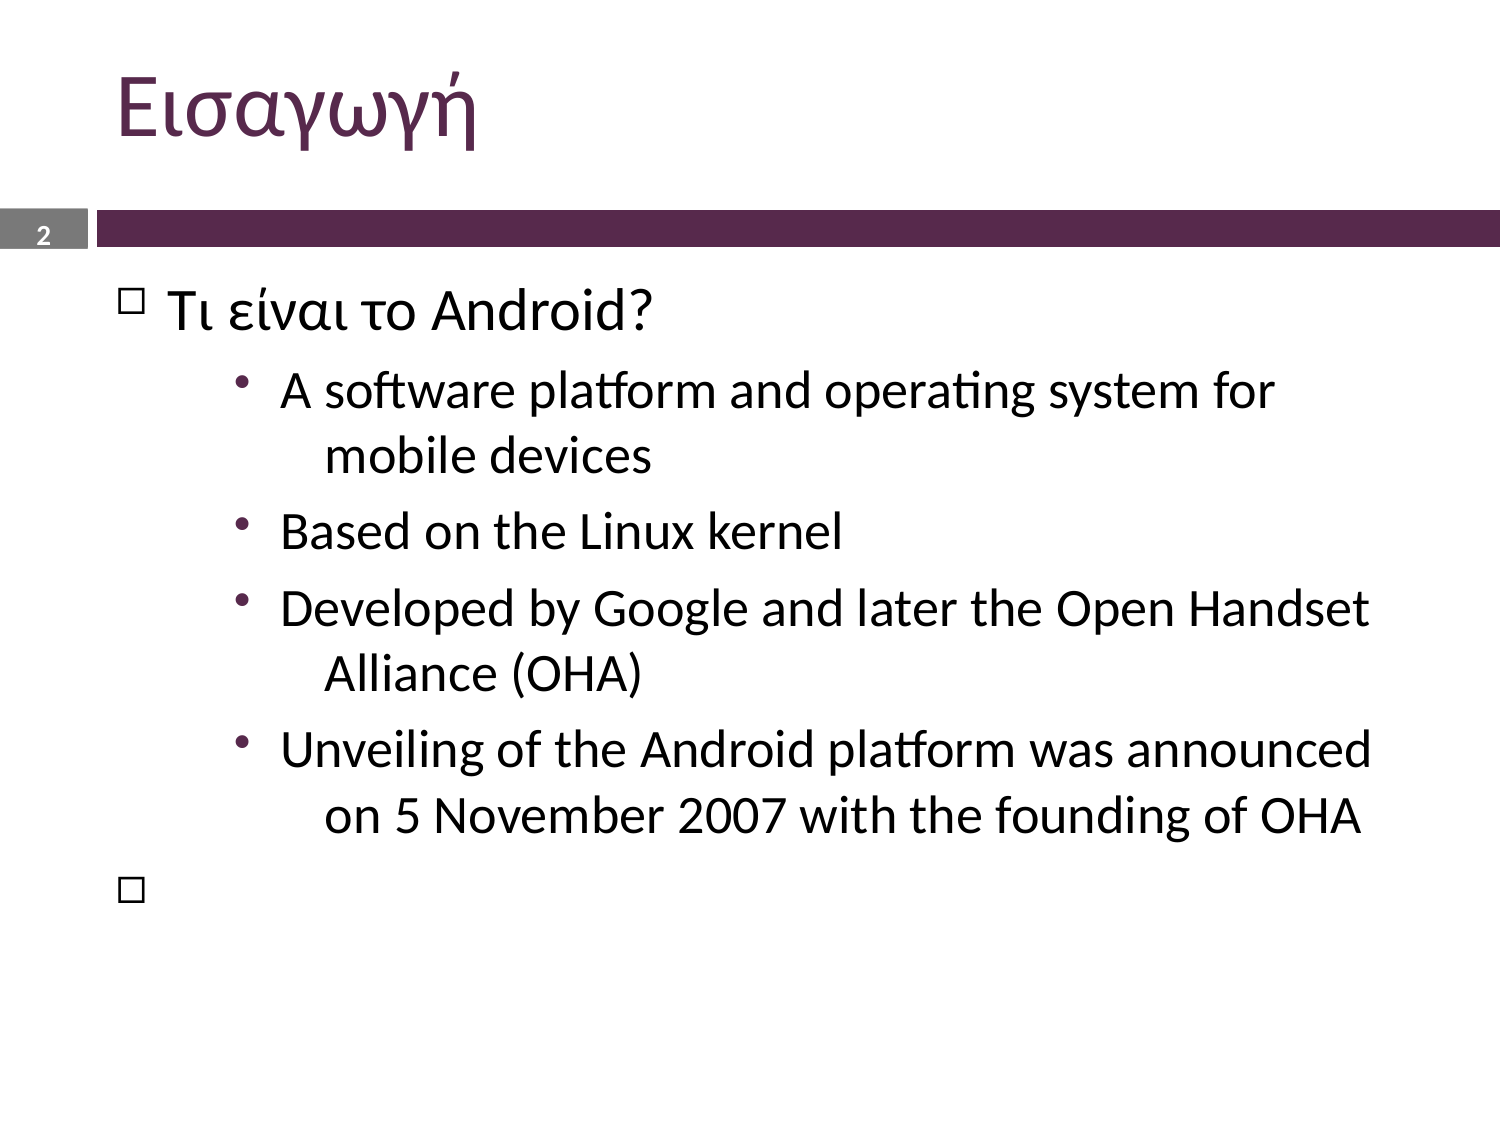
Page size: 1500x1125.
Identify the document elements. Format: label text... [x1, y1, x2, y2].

title Εισαγωγή [100, 19, 1438, 182]
text_box [0, 208, 88, 249]
list Τι είναι το Android? A software platform and operating system for mobile devices Based on the Linux kernel Developed by Google and later the Open Handset Alliance (OHA) Unveiling of the Android platform was announced on 5 November 2007 with the founding of OHA [100, 262, 1438, 1000]
